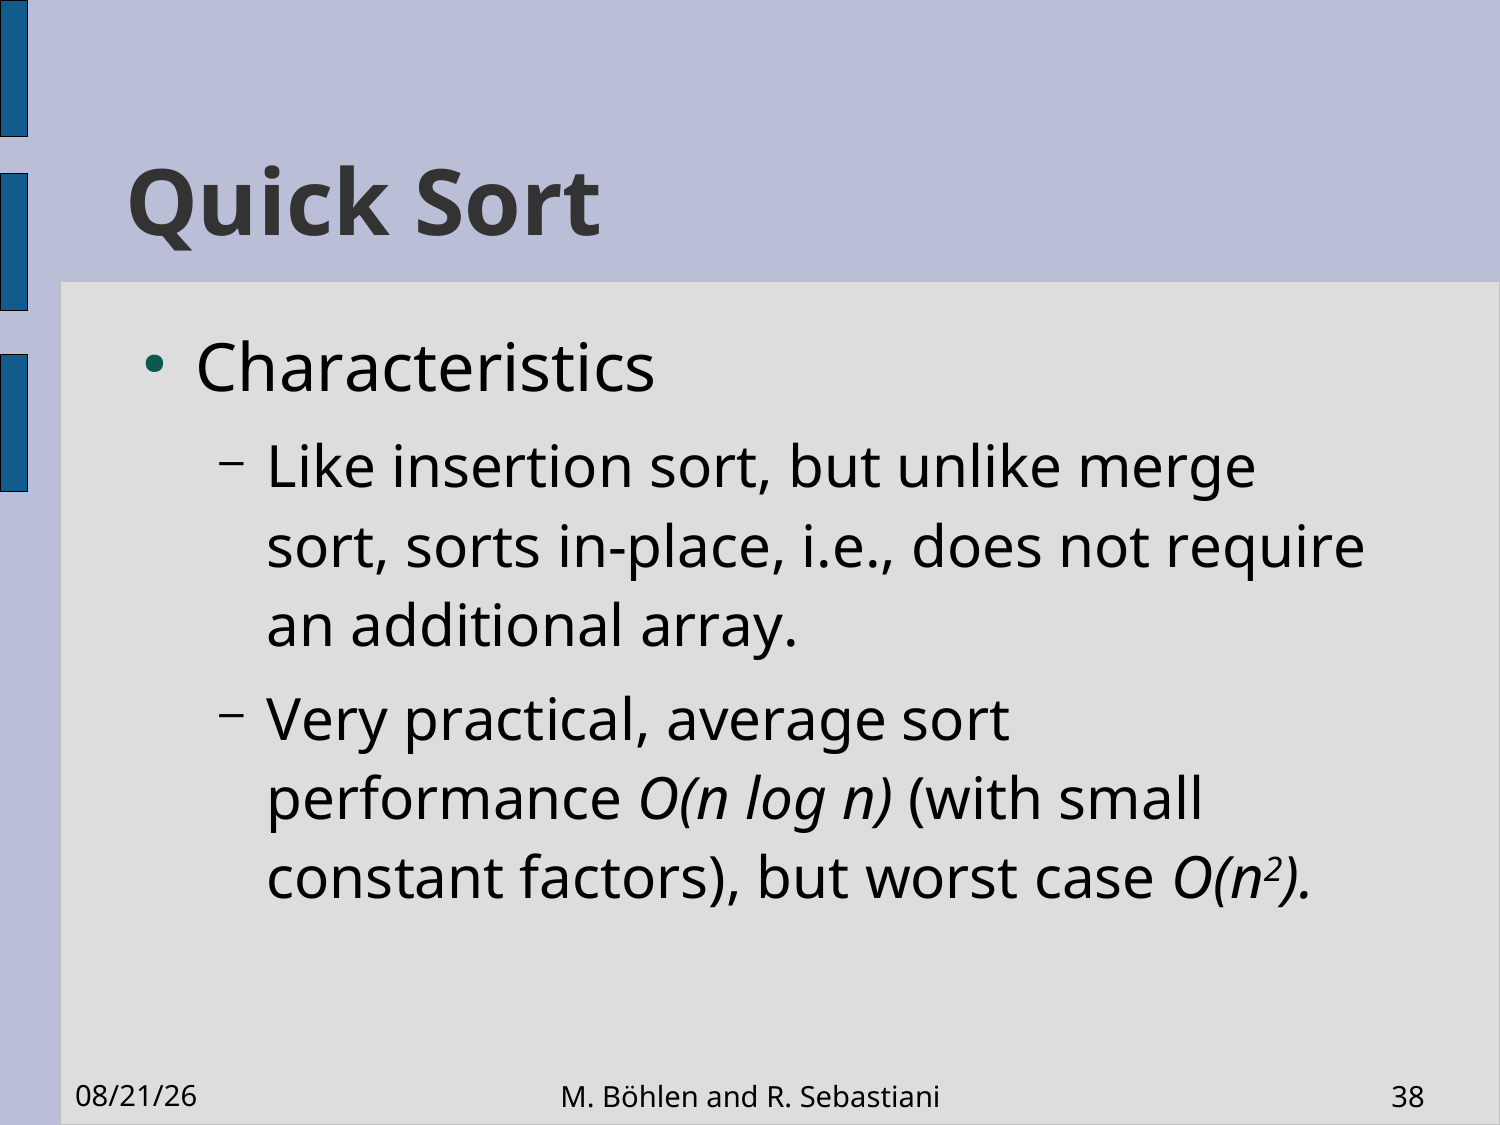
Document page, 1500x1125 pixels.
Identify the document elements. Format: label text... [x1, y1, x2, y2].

title Quick Sort [110, 67, 1392, 271]
list Characteristics Like insertion sort, but unlike merge sort, sorts in-place, i.e., does not require an additional array. Very practical, average sort performance O(n log n) (with small constant factors), but worst case O(n2). [110, 312, 1392, 1037]
